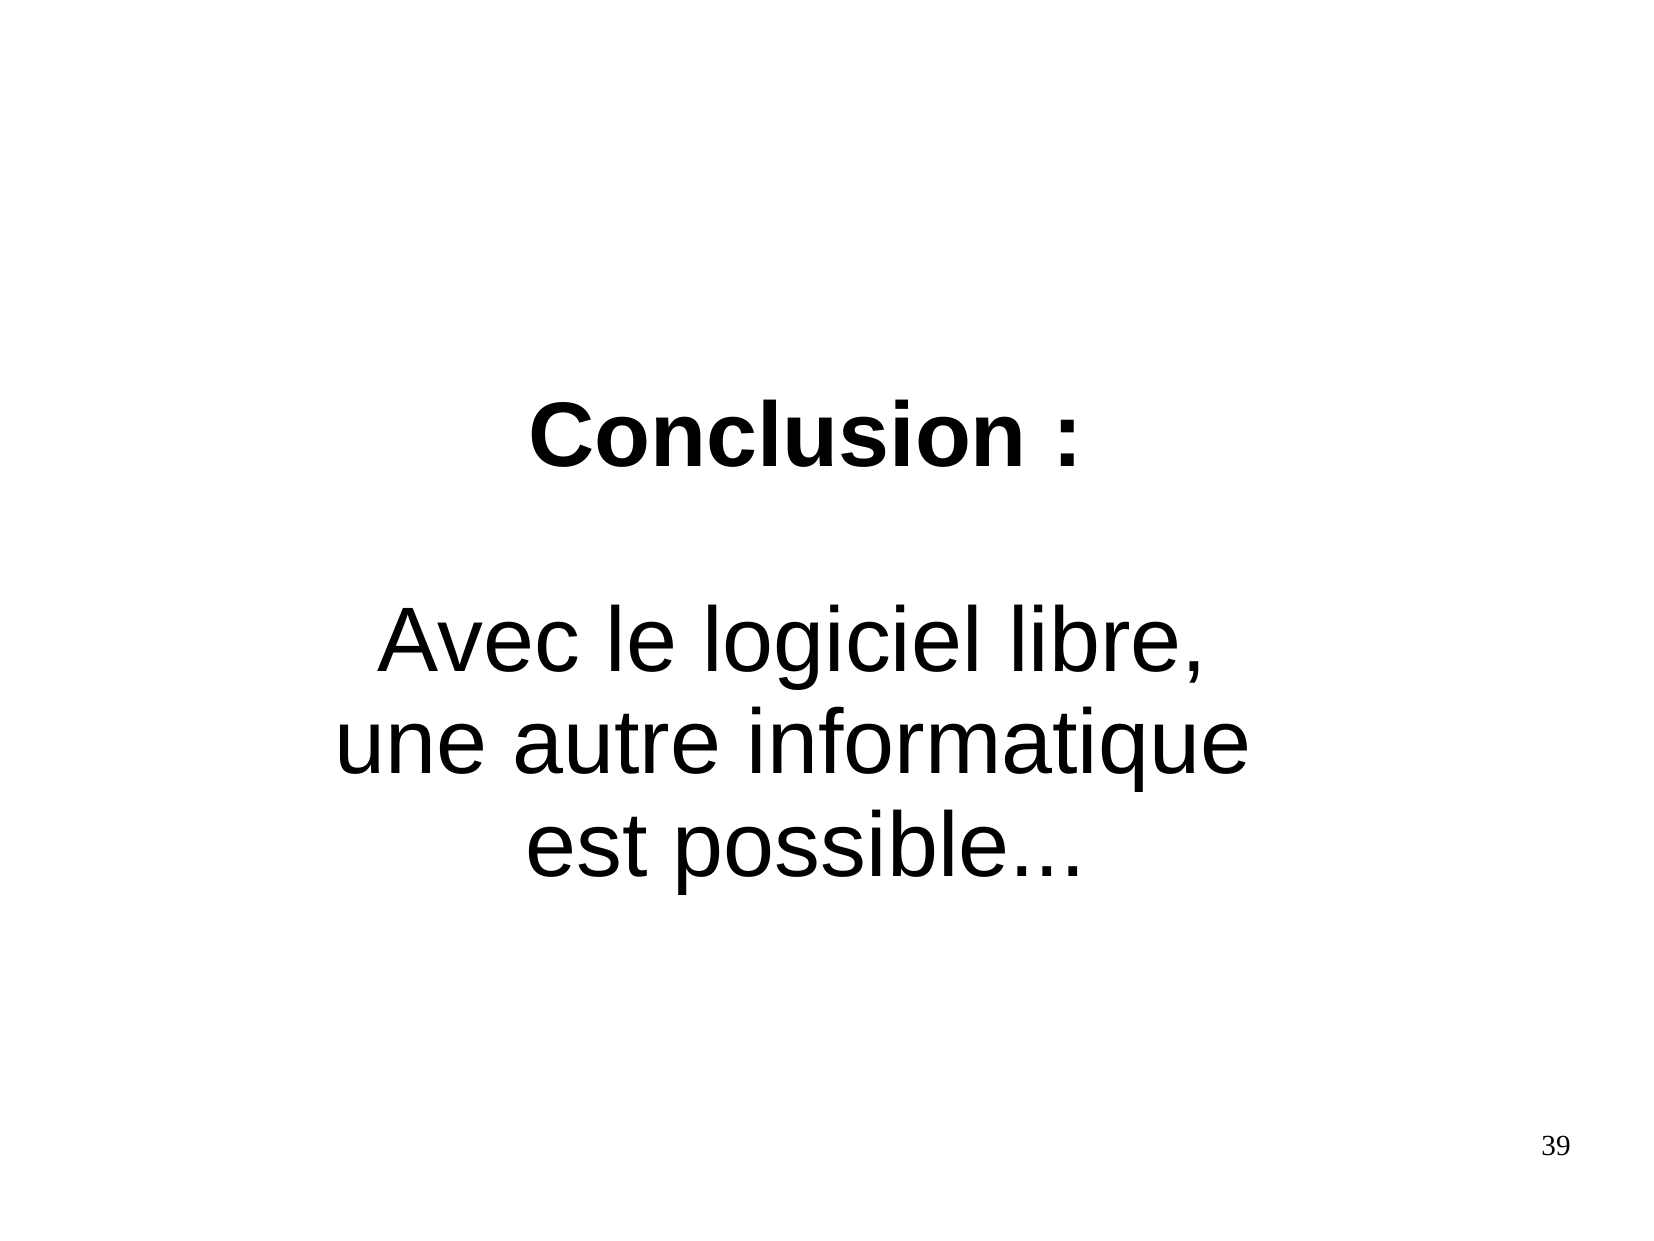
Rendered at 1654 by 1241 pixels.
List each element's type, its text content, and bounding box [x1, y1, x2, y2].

title Conclusion : Avec le logiciel libre, une autre informatique est possible... [61, 383, 1550, 896]
